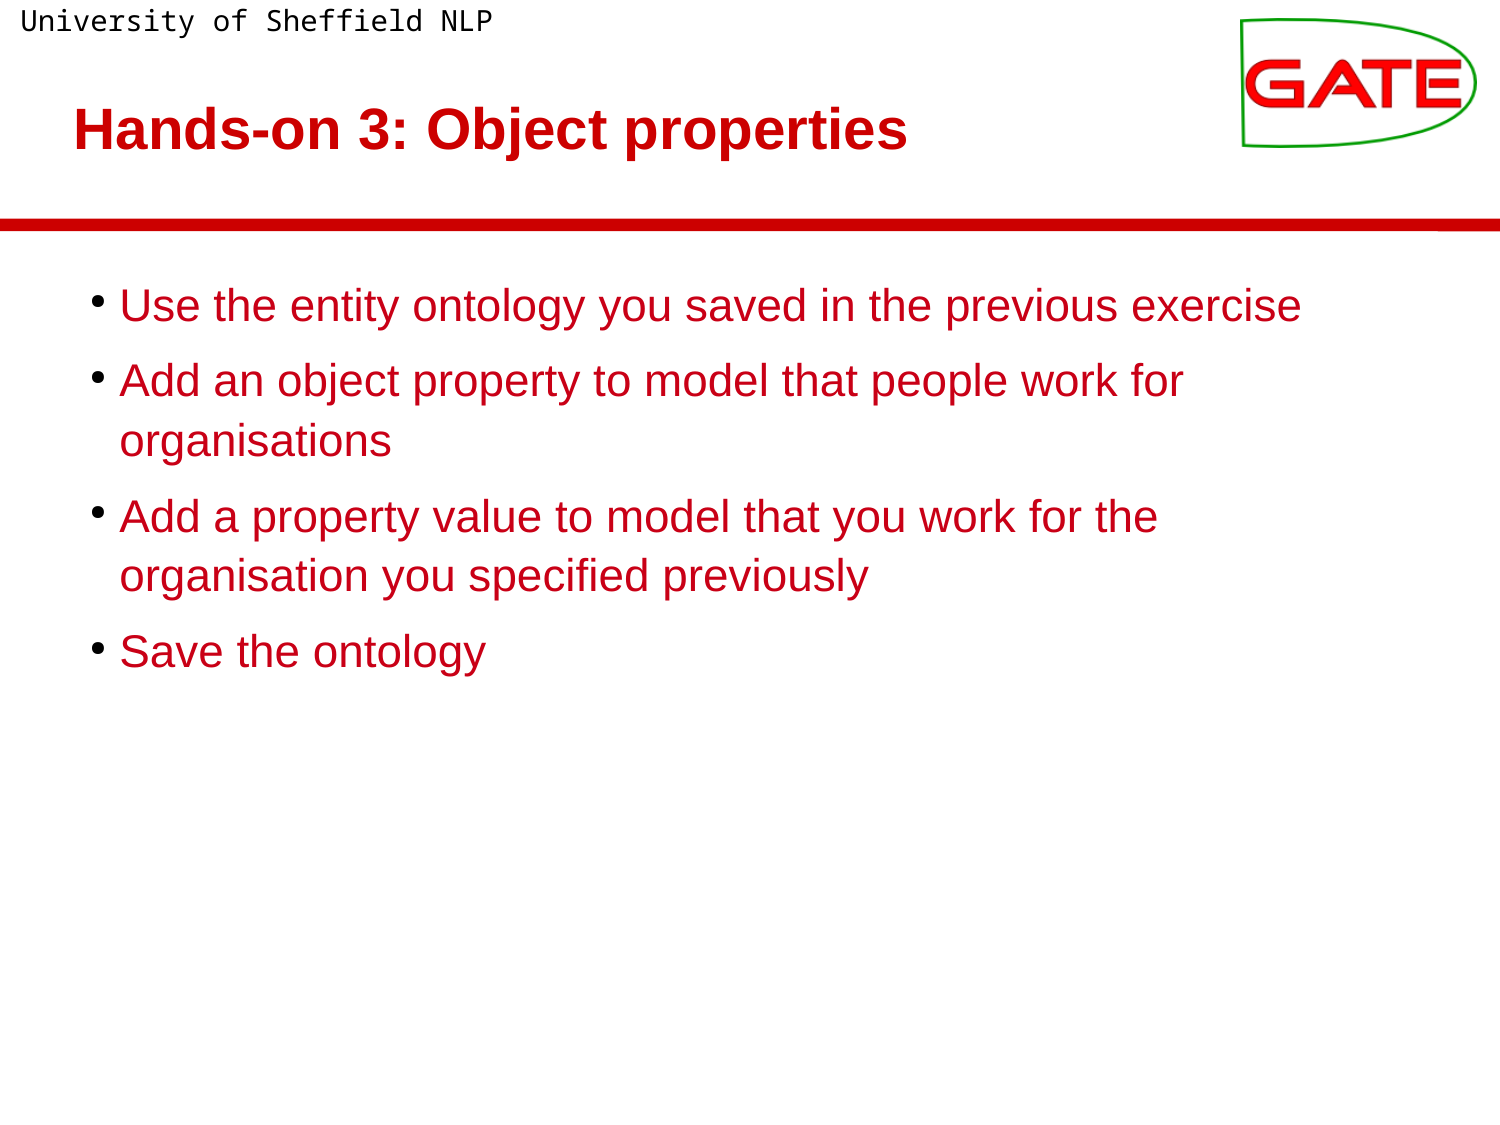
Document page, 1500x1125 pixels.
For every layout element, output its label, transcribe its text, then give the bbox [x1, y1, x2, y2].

picture [1240, 18, 1477, 148]
title Hands-on 3: Object properties [59, 54, 1211, 204]
list Use the entity ontology you saved in the previous exercise Add an object property to model that people work for organisations Add a property value to model that you work for the organisation you specified previously Save the ontology [75, 263, 1425, 1007]
